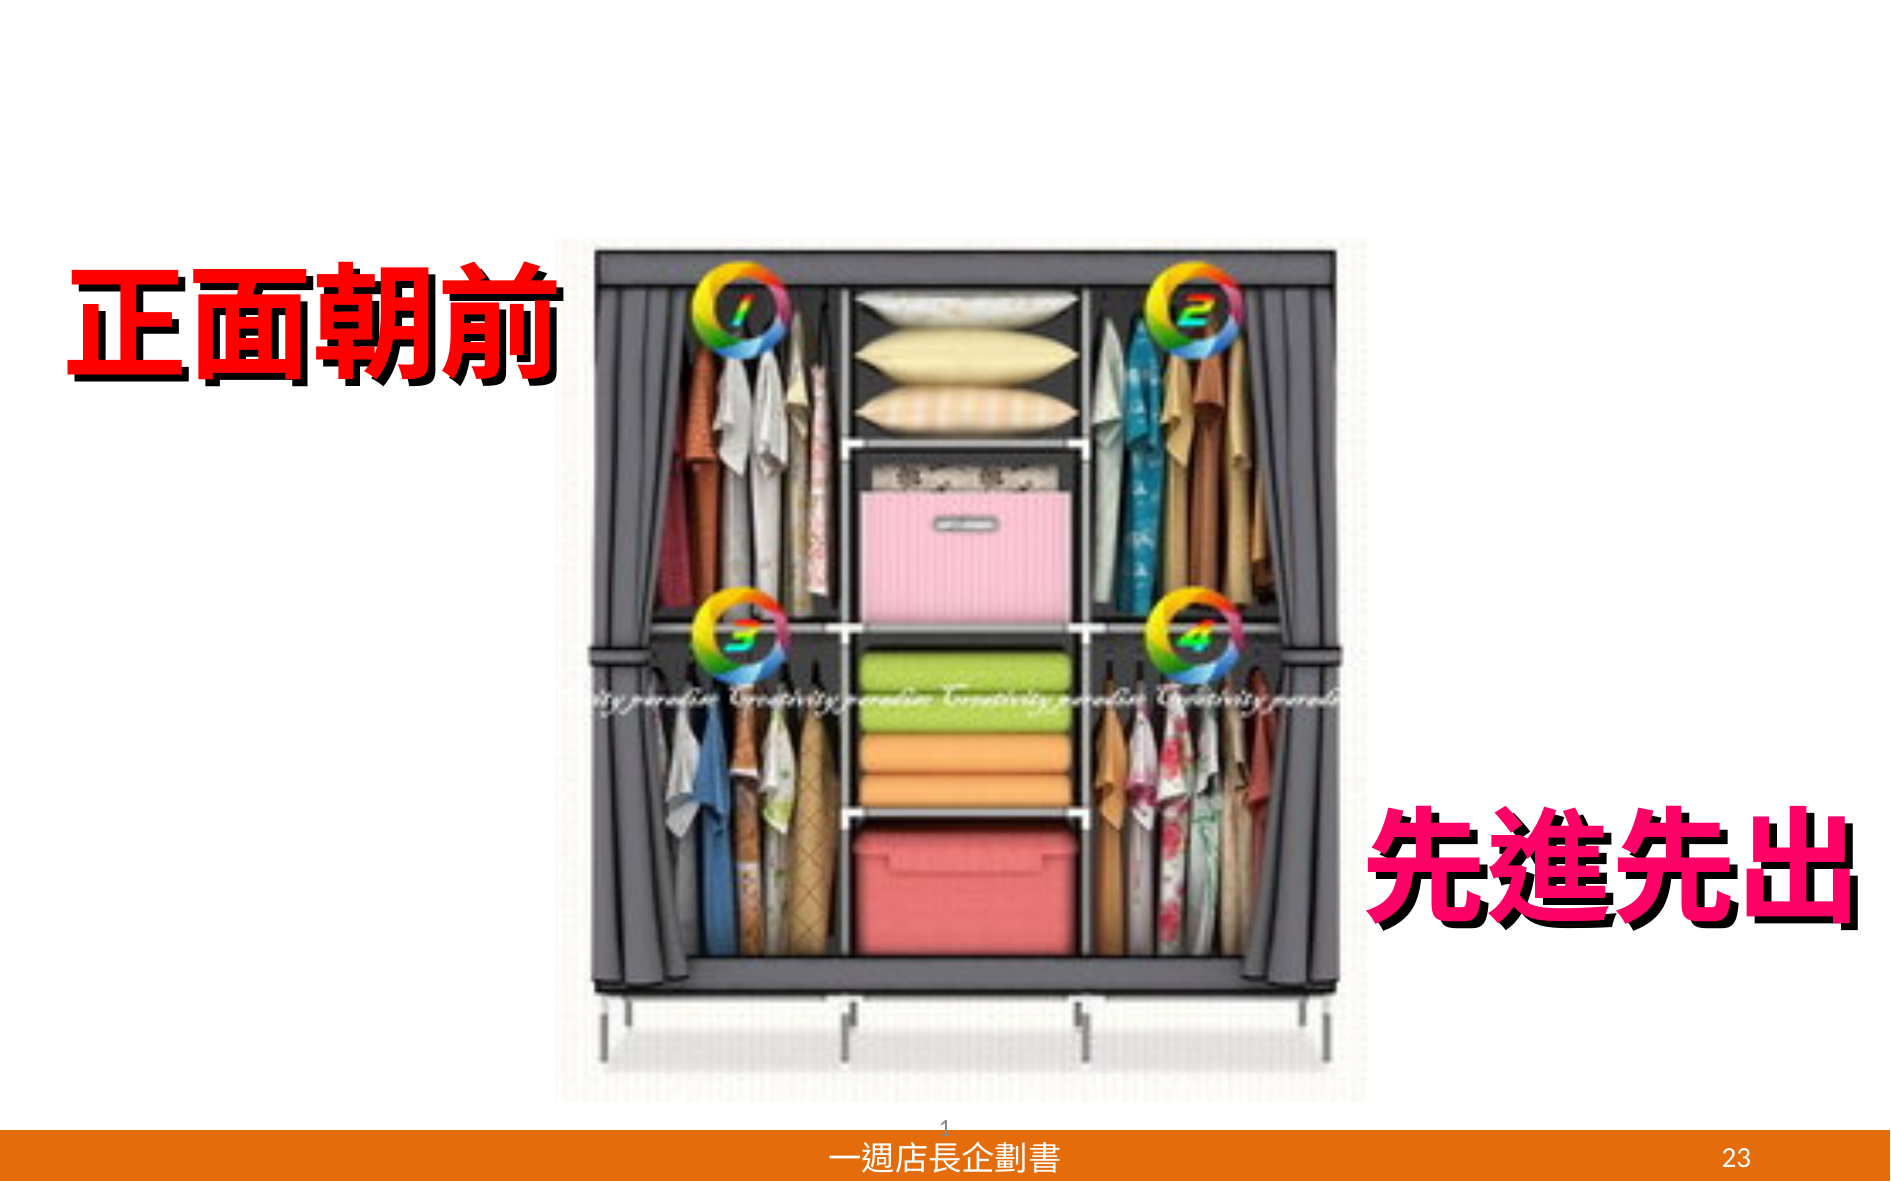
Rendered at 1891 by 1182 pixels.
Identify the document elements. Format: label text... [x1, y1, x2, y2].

text_box 一週店長企劃書 [0, 1130, 1706, 1181]
text_box 23 [1706, 1130, 1891, 1182]
text_box 先進先出 [1346, 779, 1891, 947]
text_box 正面朝前 [47, 235, 650, 403]
text_box 1 [645, 1094, 1245, 1158]
picture [555, 238, 1375, 1102]
